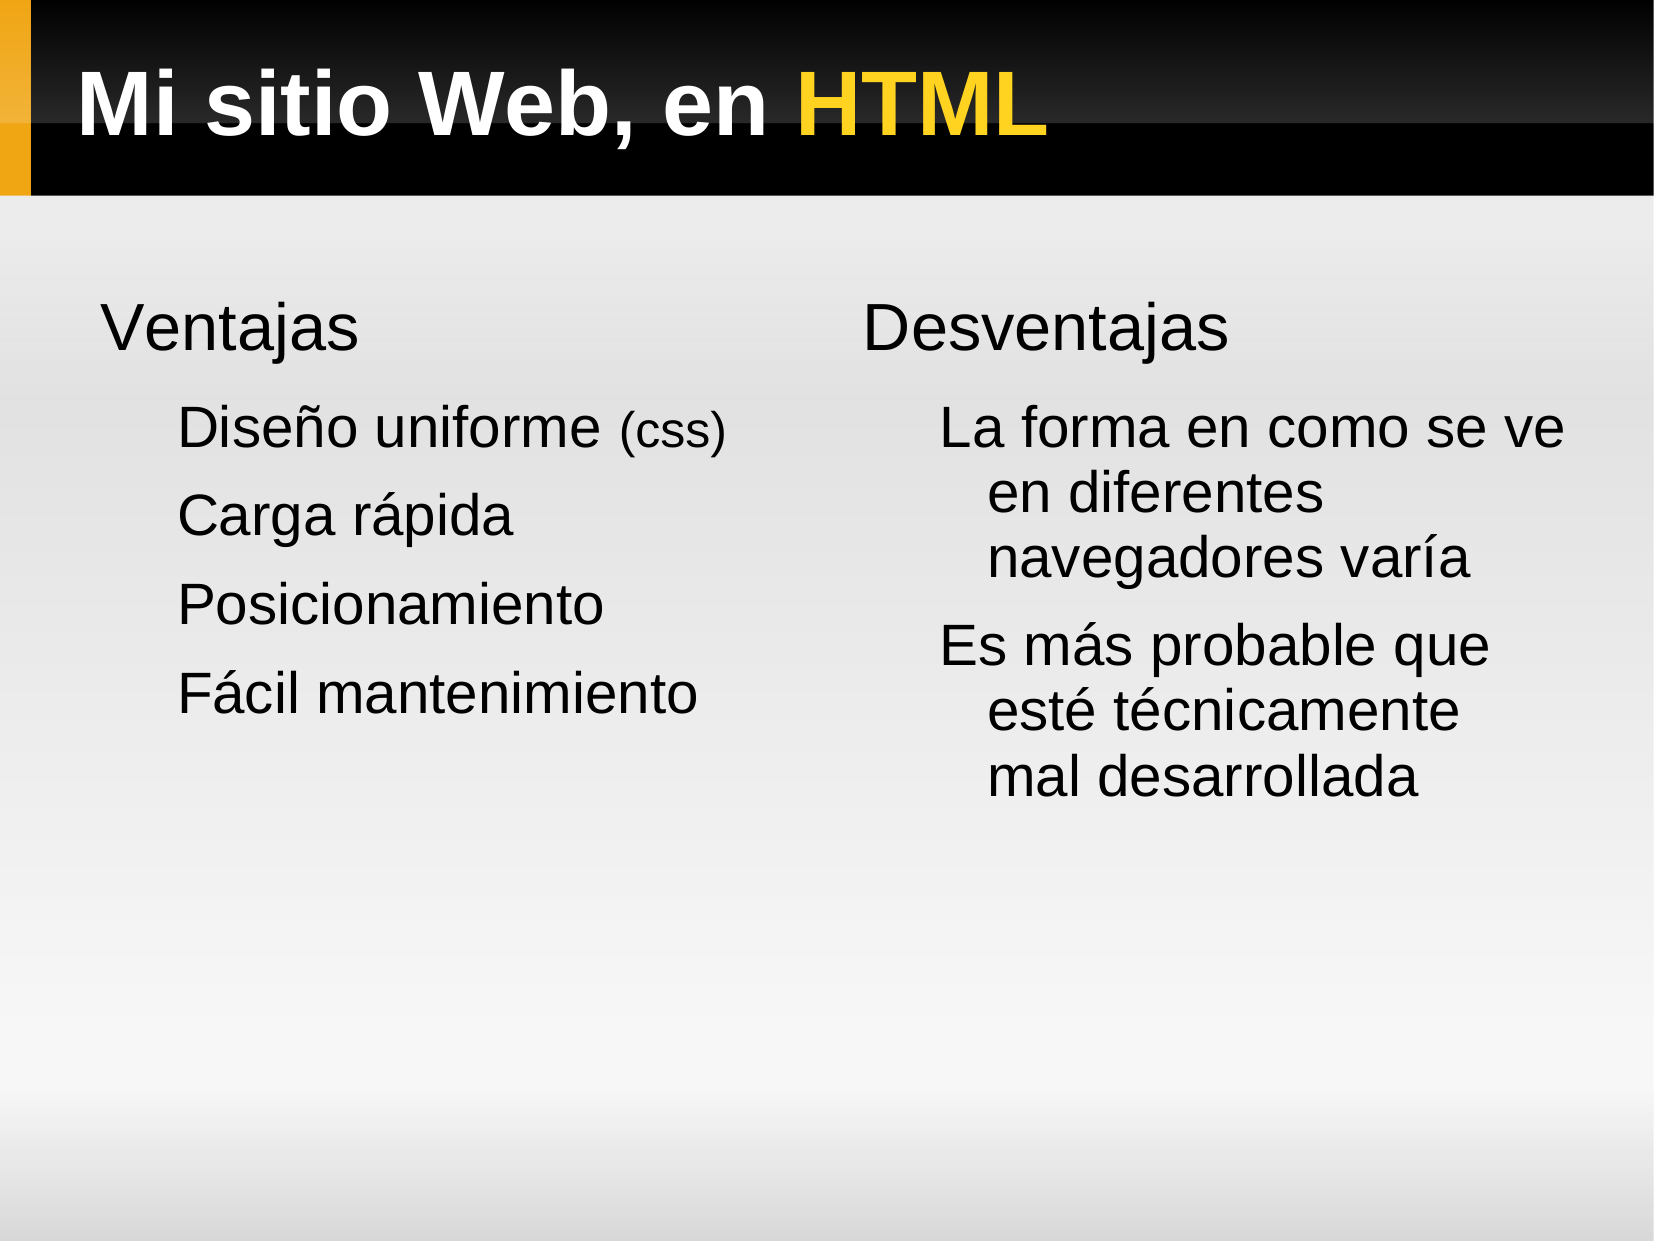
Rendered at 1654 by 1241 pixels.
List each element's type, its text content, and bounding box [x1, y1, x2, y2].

list Desventajas La forma en como se ve en diferentes navegadores varía Es más probable que esté técnicamente mal desarrollada [845, 290, 1572, 1094]
title Mi sitio Web, en HTML [76, 0, 1565, 208]
list Ventajas Diseño uniforme (css) Carga rápida Posicionamiento Fácil mantenimiento [82, 290, 809, 1094]
picture [0, 0, 1654, 1241]
